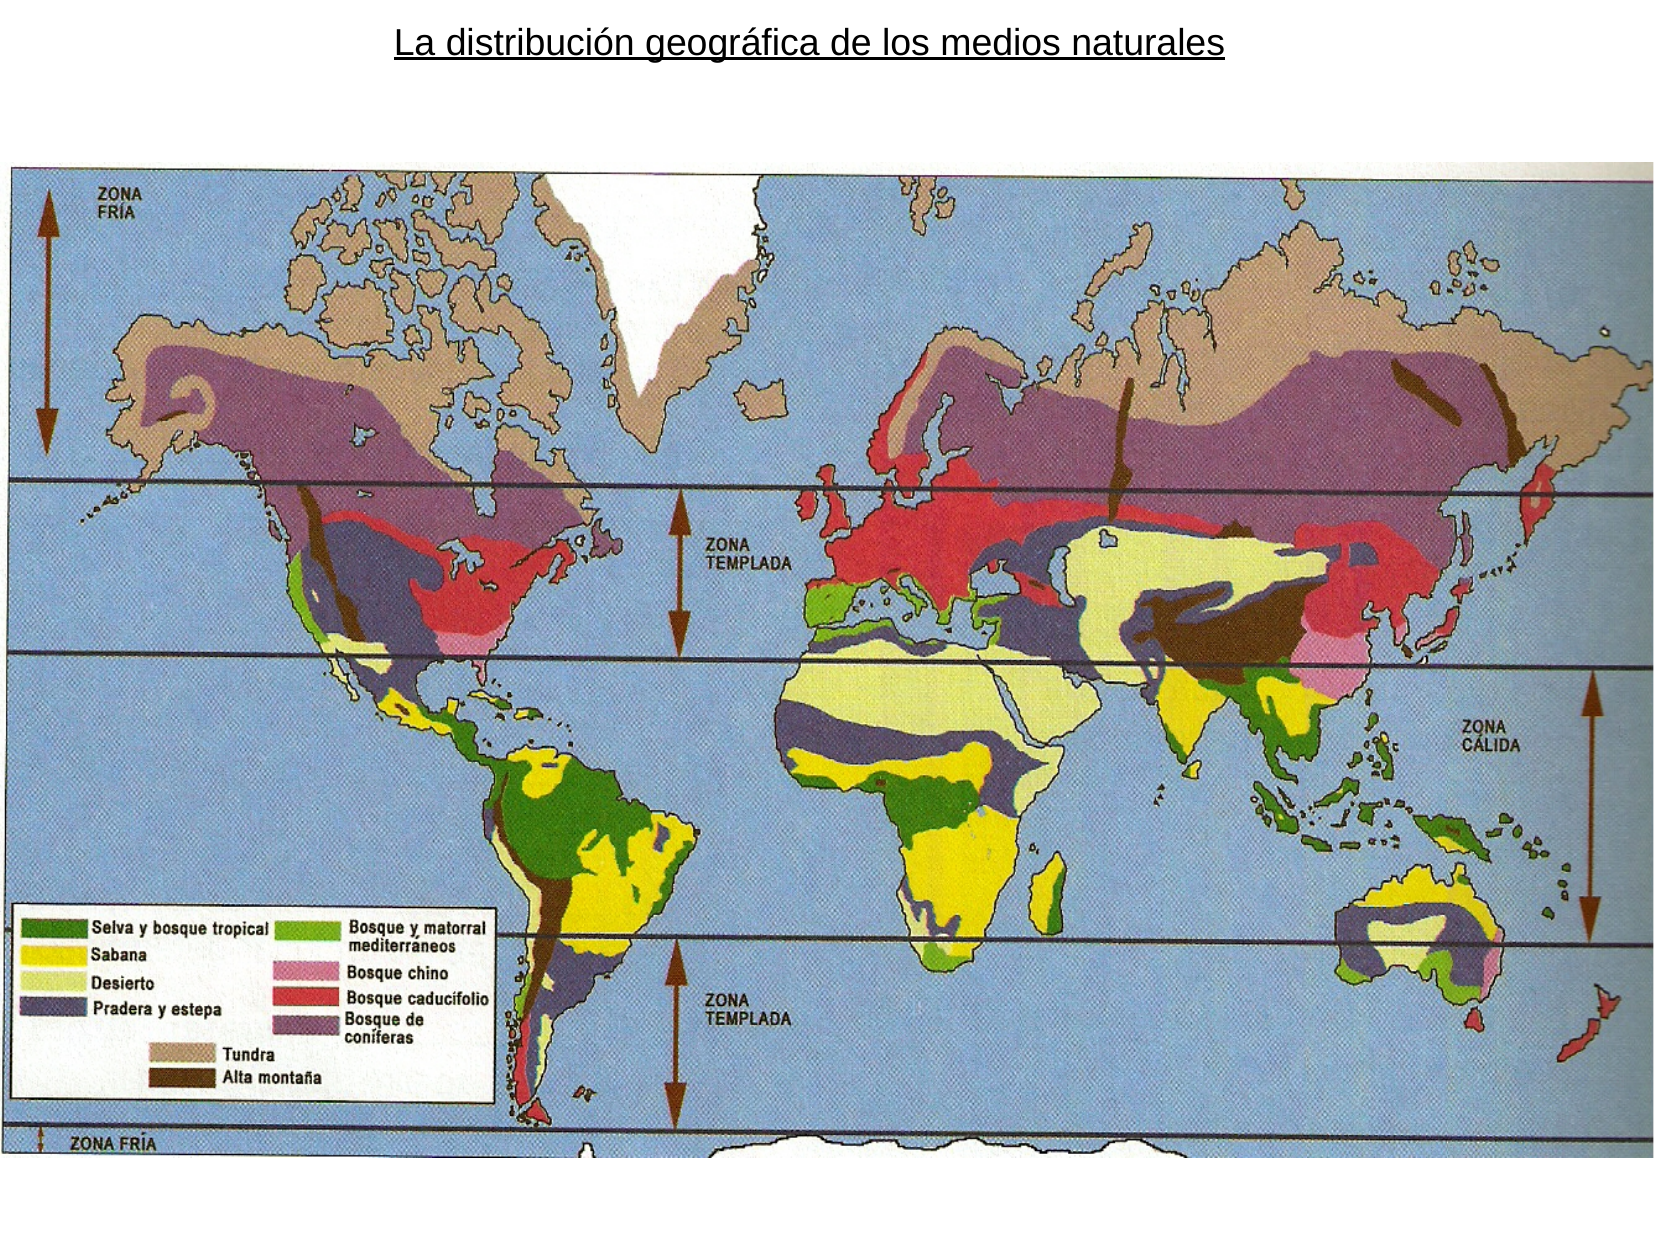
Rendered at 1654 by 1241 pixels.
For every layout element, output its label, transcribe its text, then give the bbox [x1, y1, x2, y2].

picture [0, 162, 1654, 1158]
text_box La distribución geográfica de los medios naturales [379, 14, 1241, 71]
